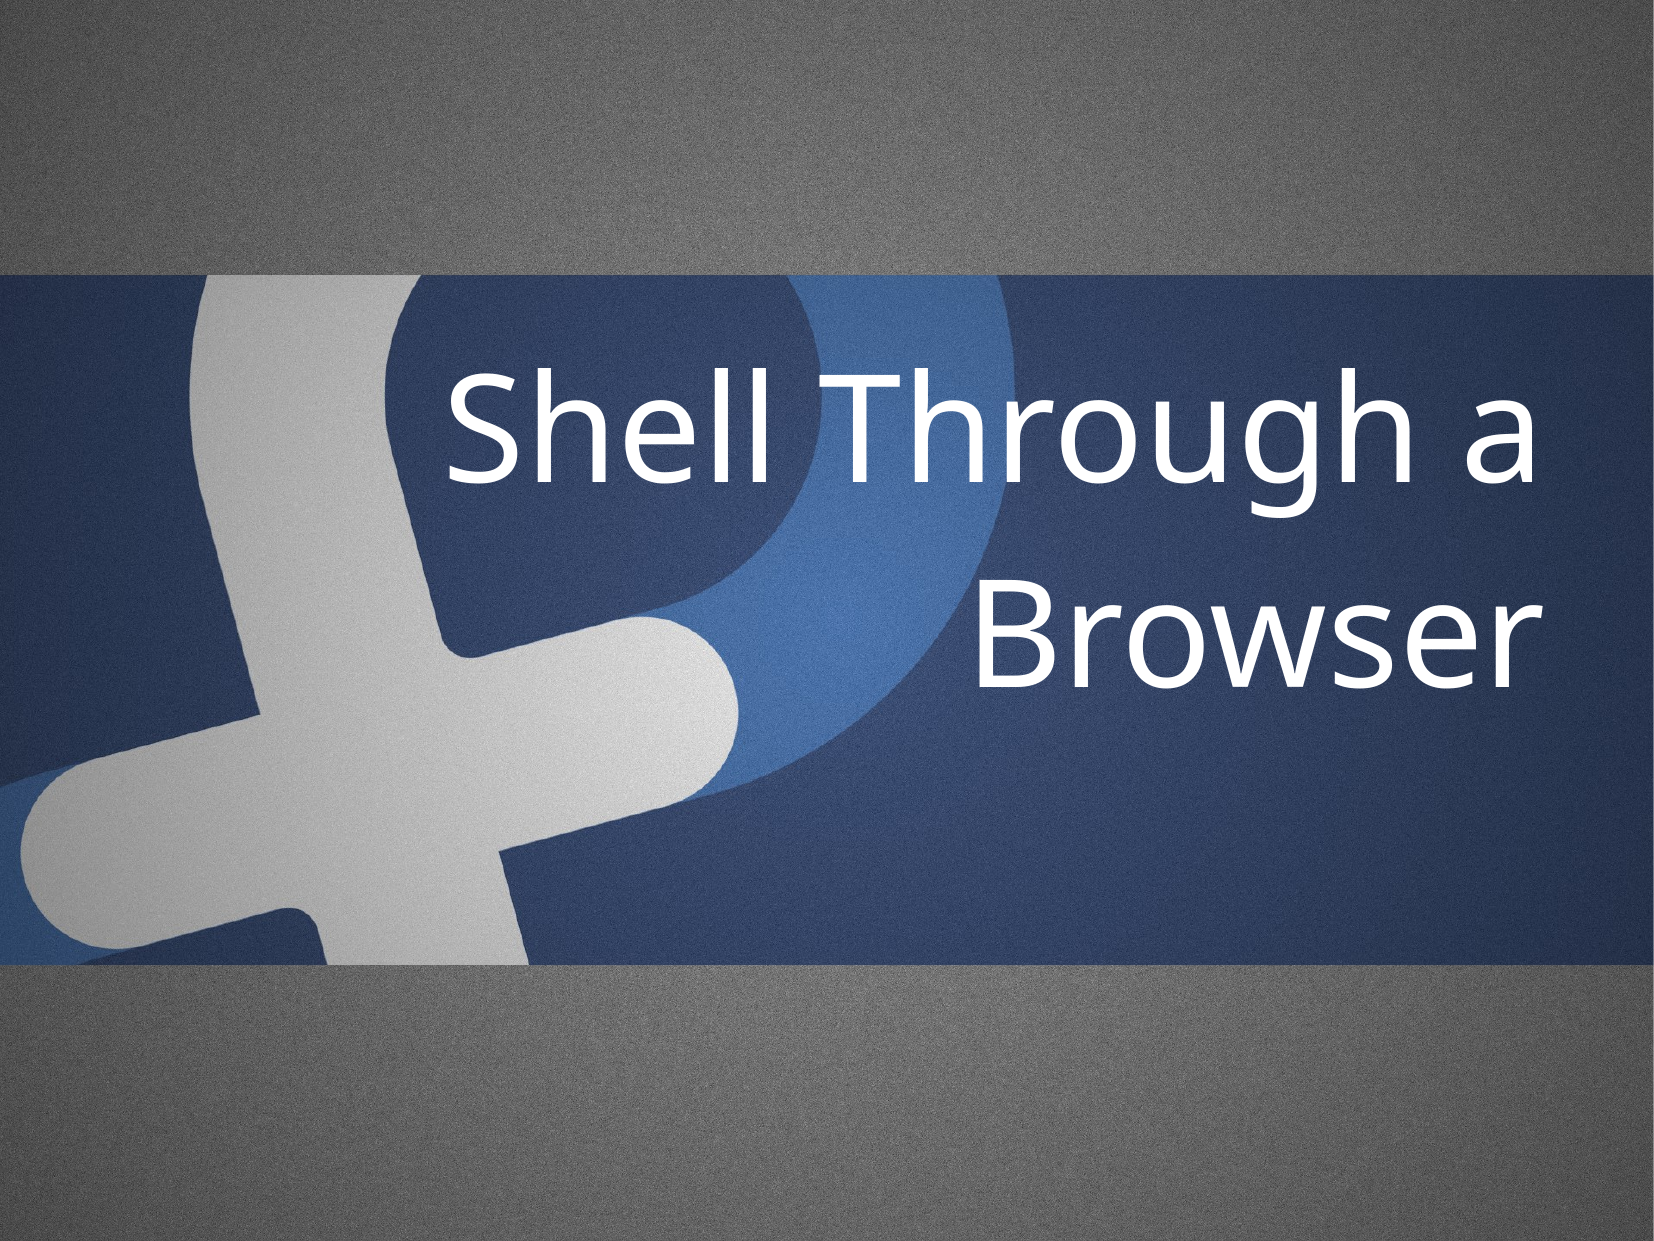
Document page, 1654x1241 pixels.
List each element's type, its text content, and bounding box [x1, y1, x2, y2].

text_box Shell Through a Browser [446, 315, 1561, 833]
picture [0, 0, 1654, 1241]
